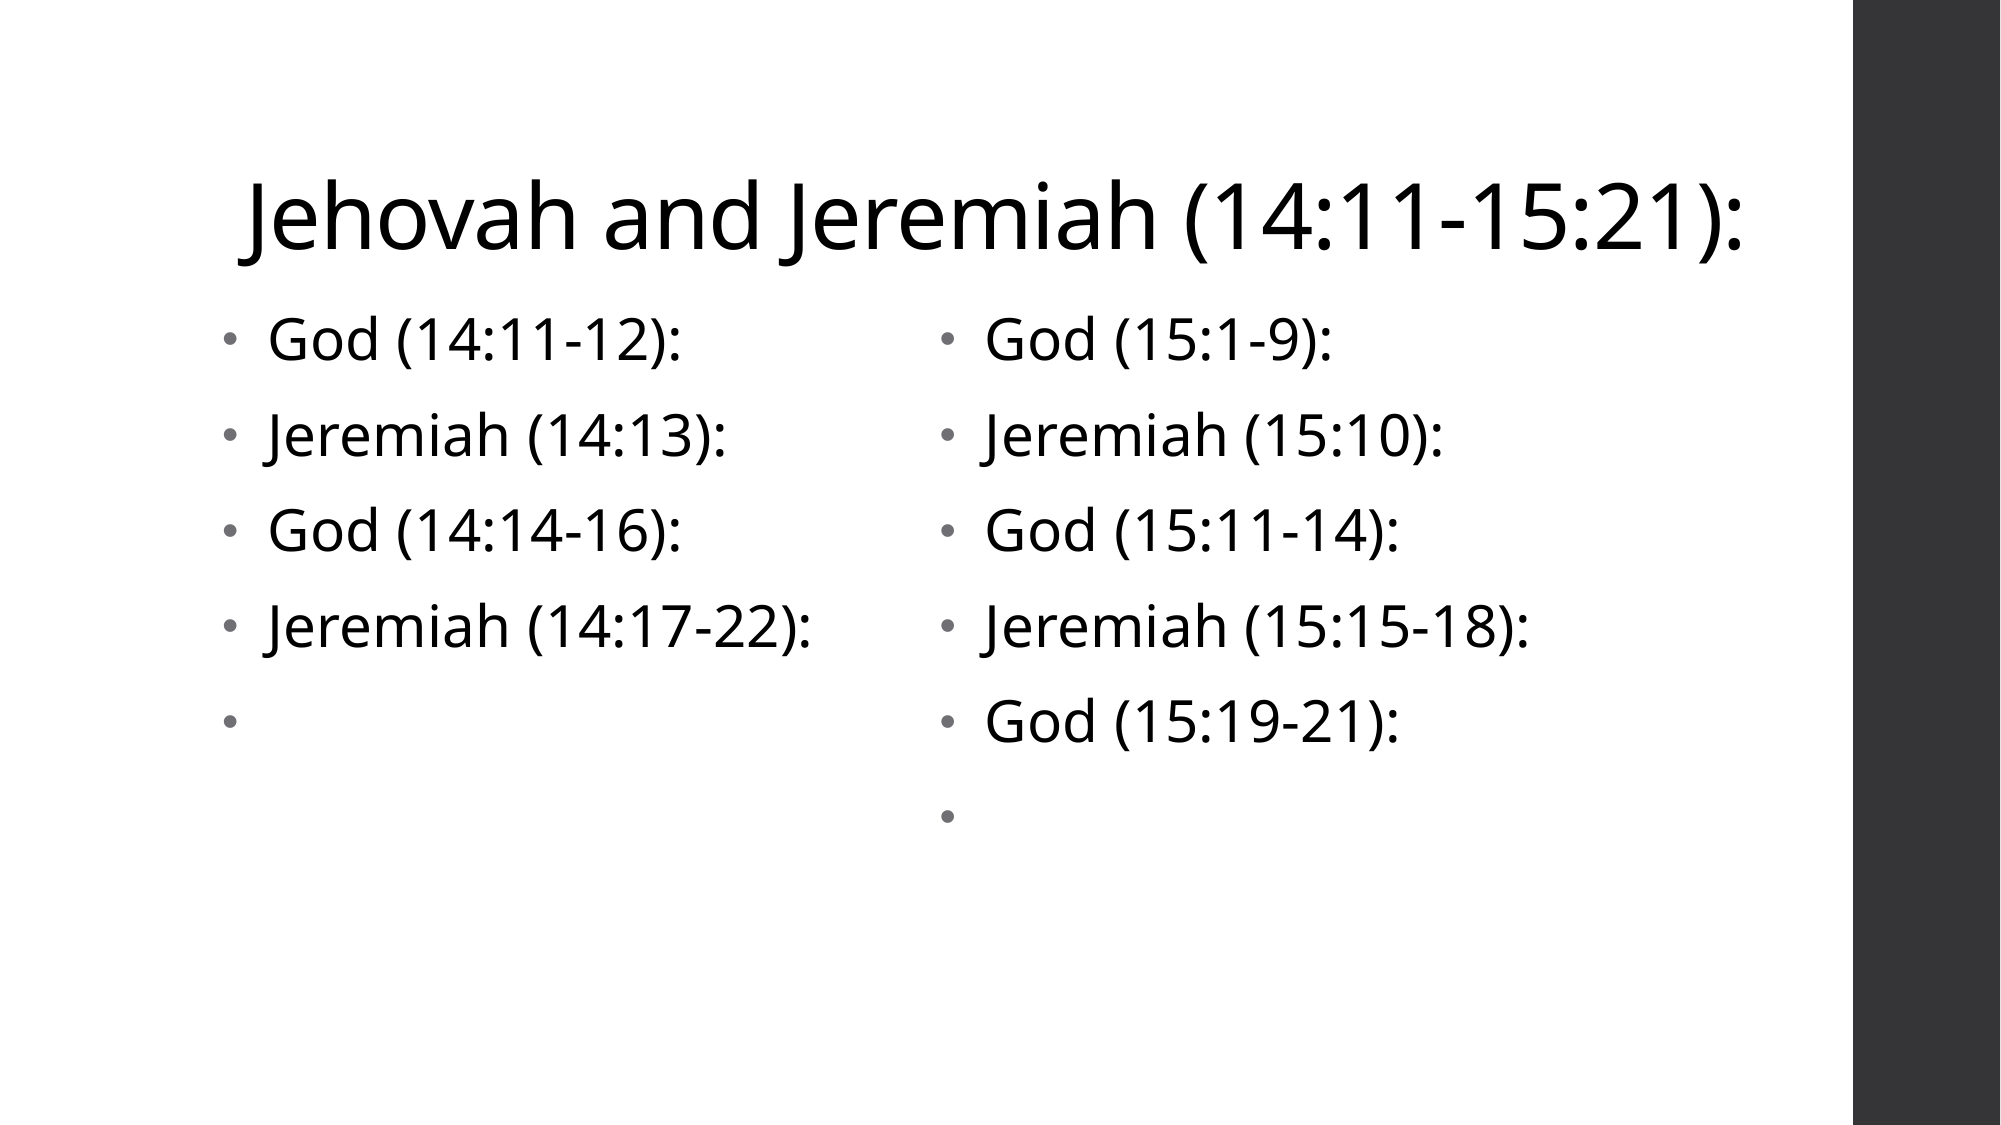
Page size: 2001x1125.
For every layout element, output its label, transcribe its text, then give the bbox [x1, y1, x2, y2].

list God (15:1-9): Jeremiah (15:10): God (15:11-14): Jeremiah (15:15-18): God (15:19-21): [924, 299, 1617, 1014]
list God (14:11-12): Jeremiah (14:13): God (14:14-16): Jeremiah (14:17-22): [207, 299, 900, 1014]
title Jehovah and Jeremiah (14:11-15:21): [206, 60, 1797, 278]
